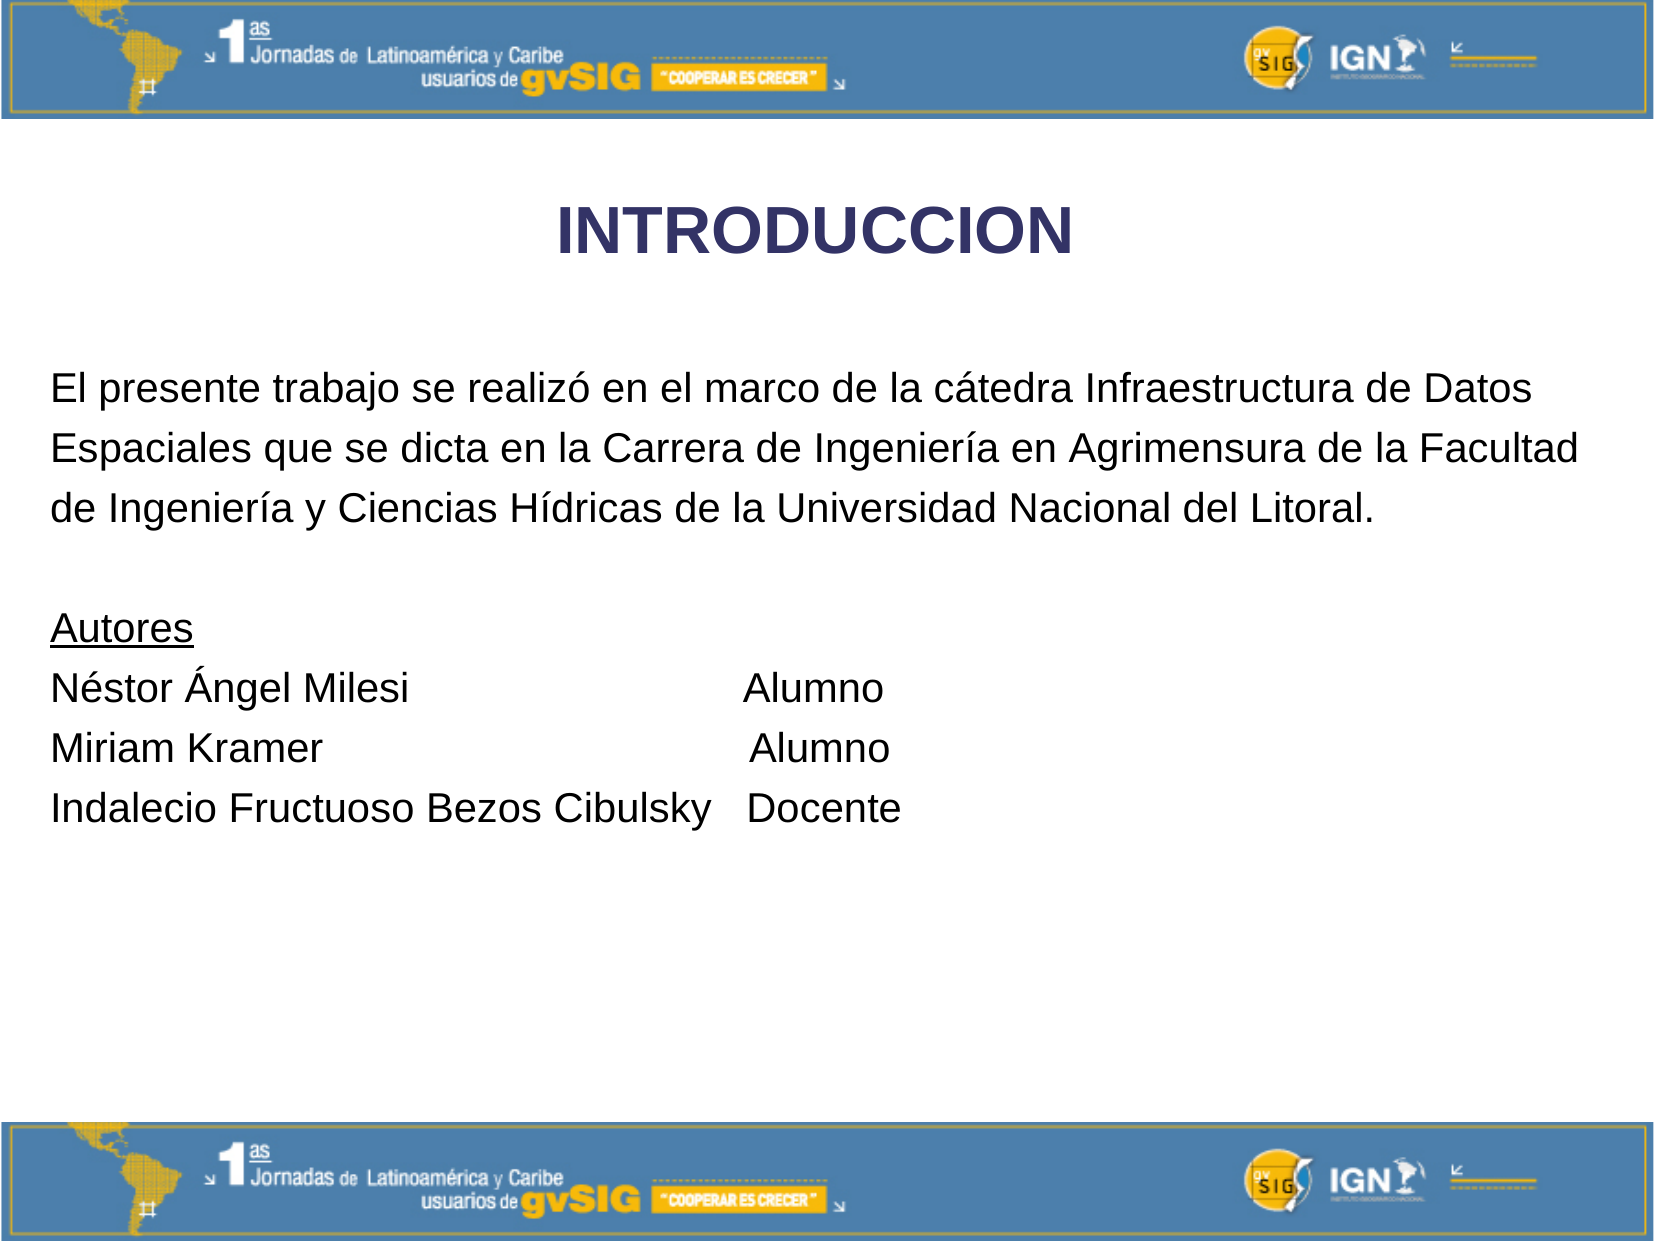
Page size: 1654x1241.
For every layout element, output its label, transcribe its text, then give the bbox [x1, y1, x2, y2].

text_box INTRODUCCION [106, 137, 1526, 325]
picture [0, 1122, 1654, 1241]
picture [0, 0, 1654, 119]
text_box El presente trabajo se realizó en el marco de la cátedra Infraestructura de Datos Espaciales que se dicta en la Carrera de Ingeniería en Agrimensura de la Facultad de Ingeniería y Ciencias Hídricas de la Universidad Nacional del Litoral. Autores Néstor Ángel Milesi Alumno Miriam Kramer Alumno Indalecio Fructuoso Bezos Cibulsky Docente [35, 343, 1595, 839]
